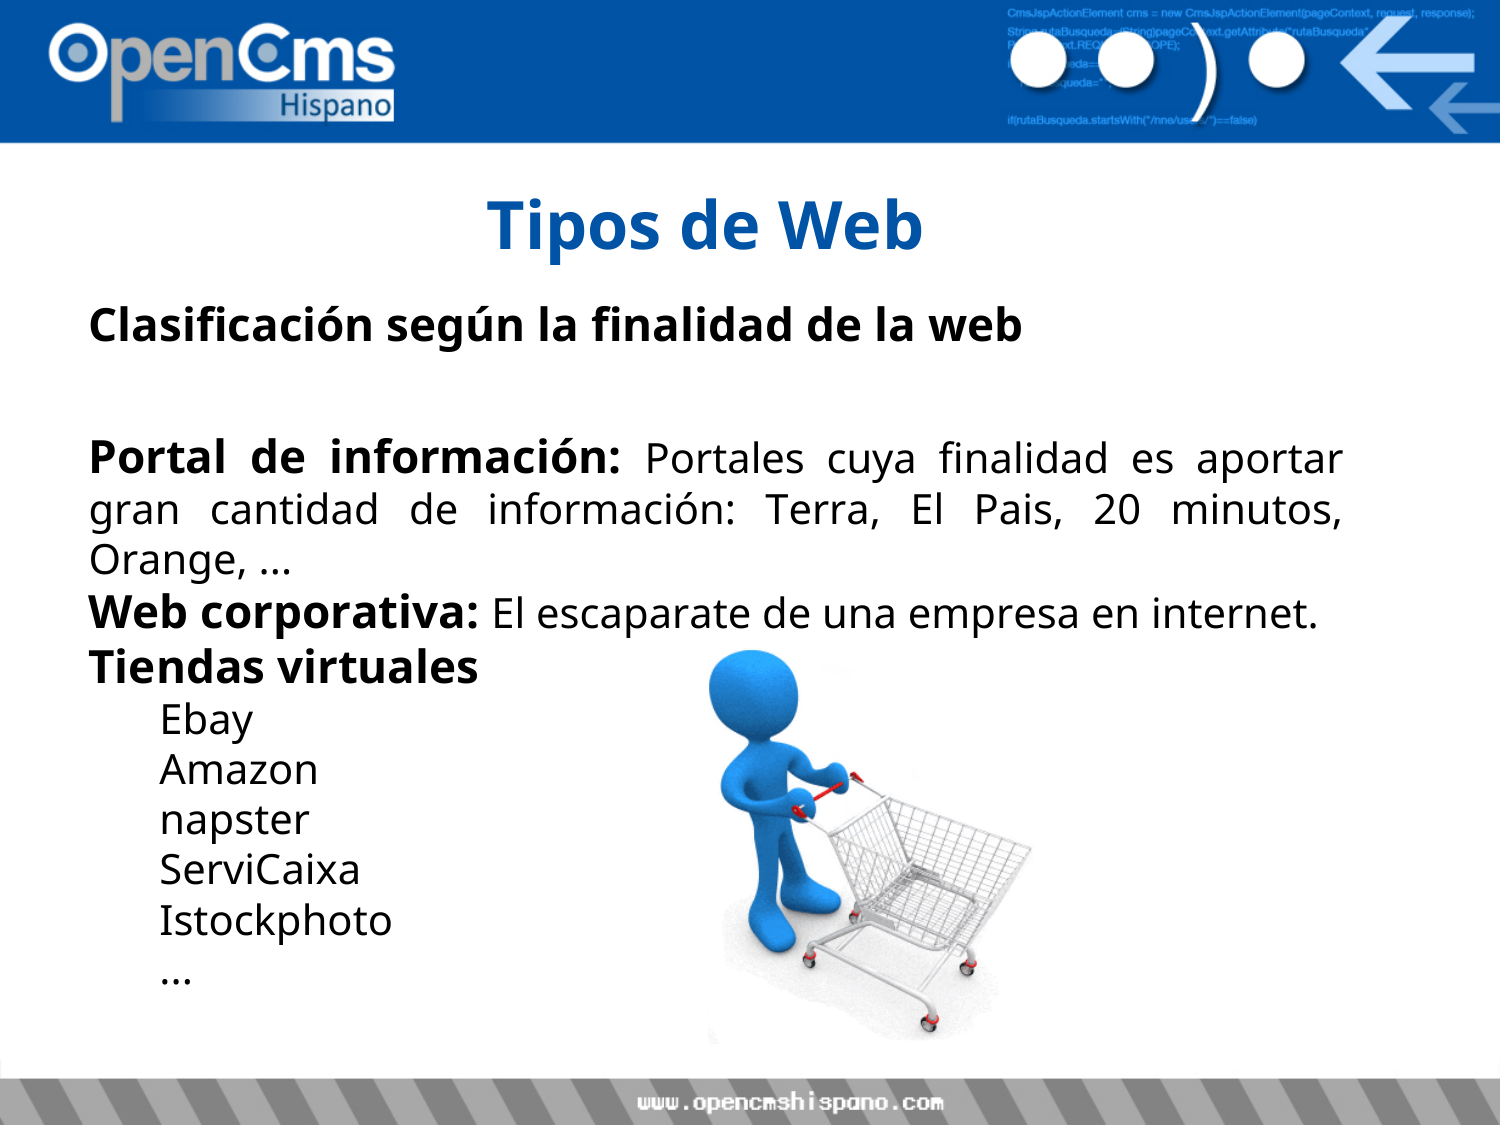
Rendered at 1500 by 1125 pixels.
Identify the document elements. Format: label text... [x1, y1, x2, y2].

text_box Clasificación según la finalidad de la web Portal de información: Portales cuya finalidad es aportar gran cantidad de información: Terra, El Pais, 20 minutos, Orange, ... Web corporativa: El escaparate de una empresa en internet. Tiendas virtuales Ebay Amazon napster ServiCaixa Istockphoto ... [88, 295, 1345, 1024]
picture [0, 0, 1500, 1125]
text_box Tipos de Web [82, 140, 1329, 315]
